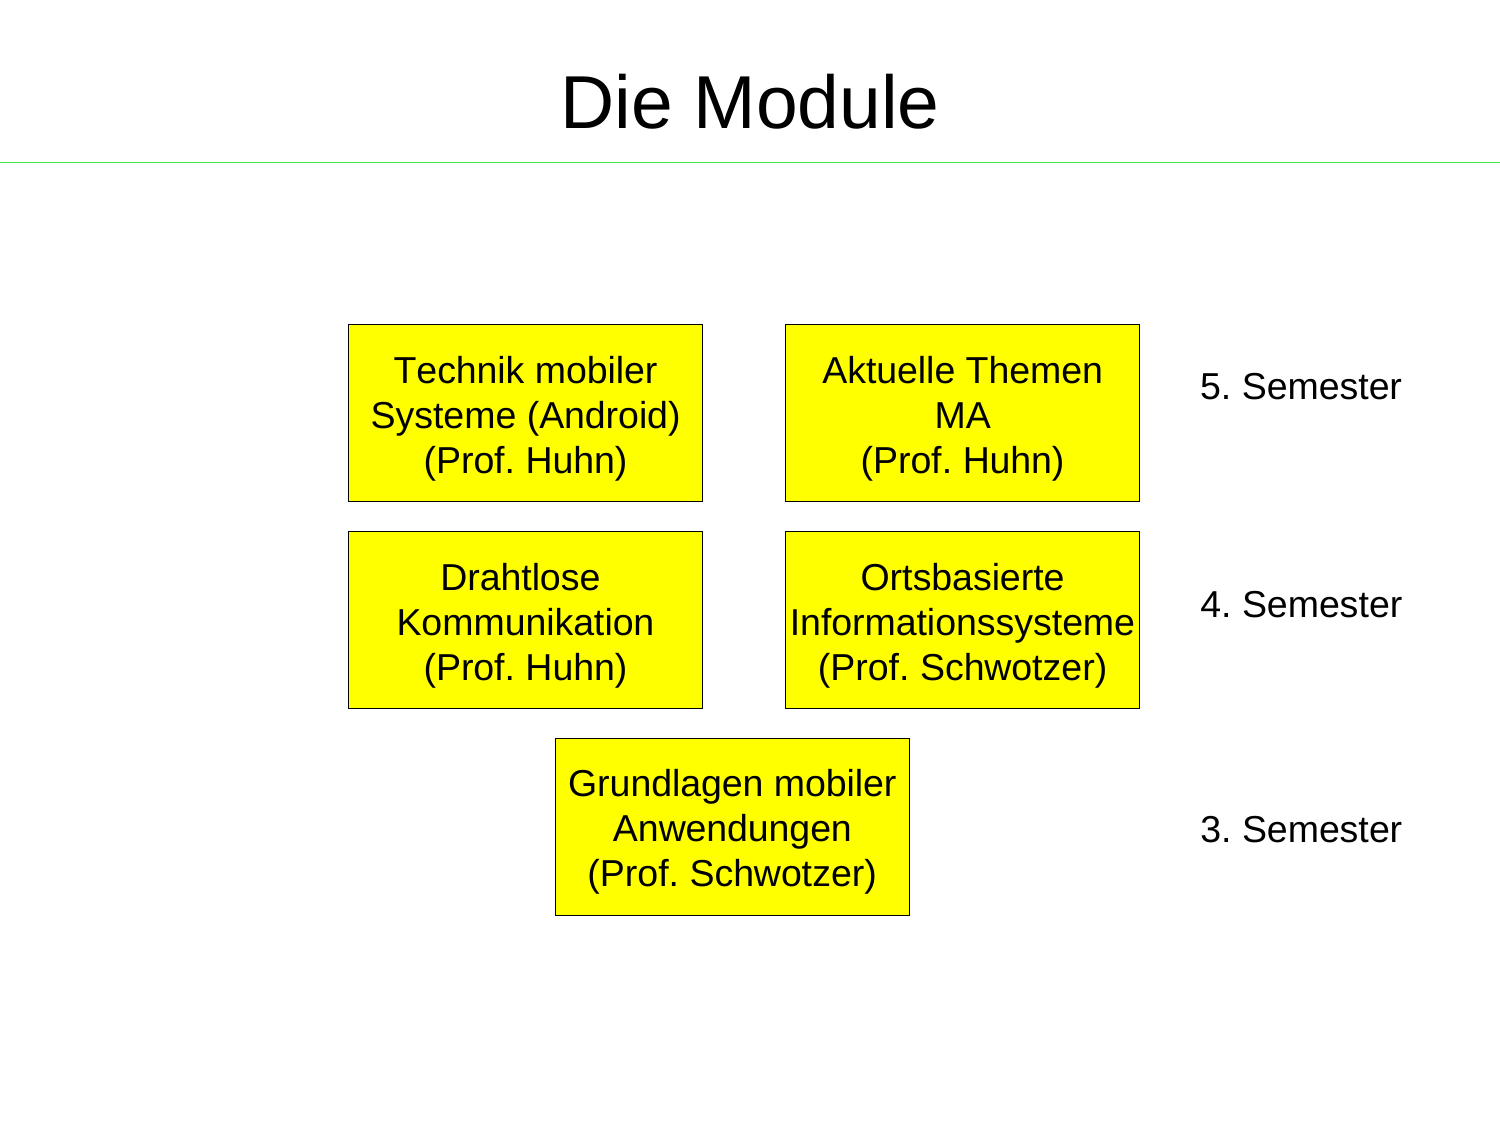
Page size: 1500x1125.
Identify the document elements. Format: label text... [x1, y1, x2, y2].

text_box Technik mobiler Systeme (Android) (Prof. Huhn) [348, 324, 703, 502]
text_box Ortsbasierte Informationssysteme (Prof. Schwotzer) [785, 531, 1140, 709]
title Die Module [75, 49, 1426, 156]
text_box 5. Semester [1185, 354, 1418, 415]
text_box Drahtlose Kommunikation (Prof. Huhn) [348, 531, 703, 709]
text_box Aktuelle Themen MA (Prof. Huhn) [785, 324, 1140, 502]
text_box Grundlagen mobiler Anwendungen (Prof. Schwotzer) [555, 738, 910, 916]
text_box 3. Semester [1185, 797, 1418, 858]
text_box 4. Semester [1185, 572, 1418, 633]
